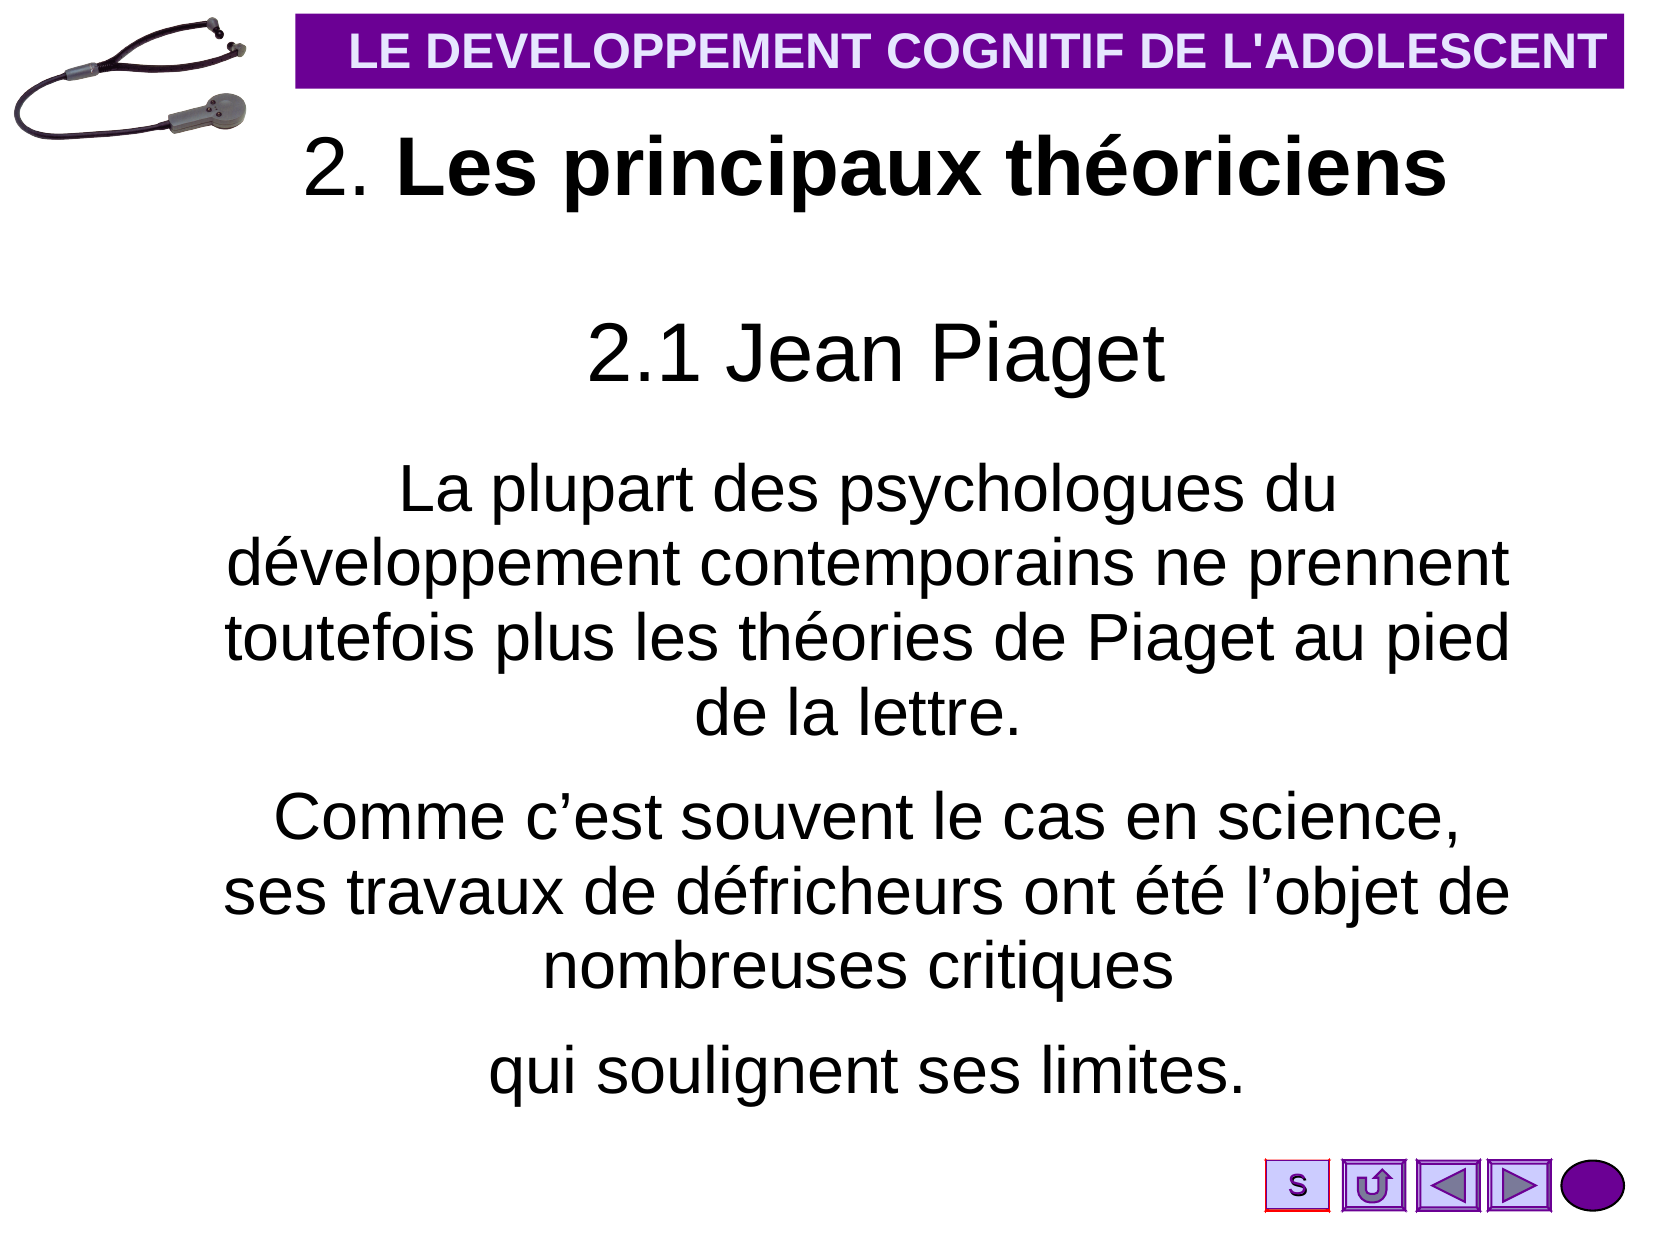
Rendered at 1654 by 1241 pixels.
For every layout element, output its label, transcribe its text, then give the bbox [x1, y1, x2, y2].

list La plupart des psychologues du développement contemporains ne prennent toutefois plus les théories de Piaget au pied de la lettre. Comme c’est souvent le cas en science, ses travaux de défricheurs ont été l’objet de nombreuses critiques qui soulignent ses limites. [201, 442, 1536, 1116]
picture [8, 8, 260, 153]
text_box LE DEVELOPPEMENT COGNITIF DE L'ADOLESCENT [295, 13, 1625, 89]
text_box [1561, 1160, 1625, 1211]
text_box 2. Les principaux théoriciens 2.1 Jean Piaget [287, 112, 1466, 407]
